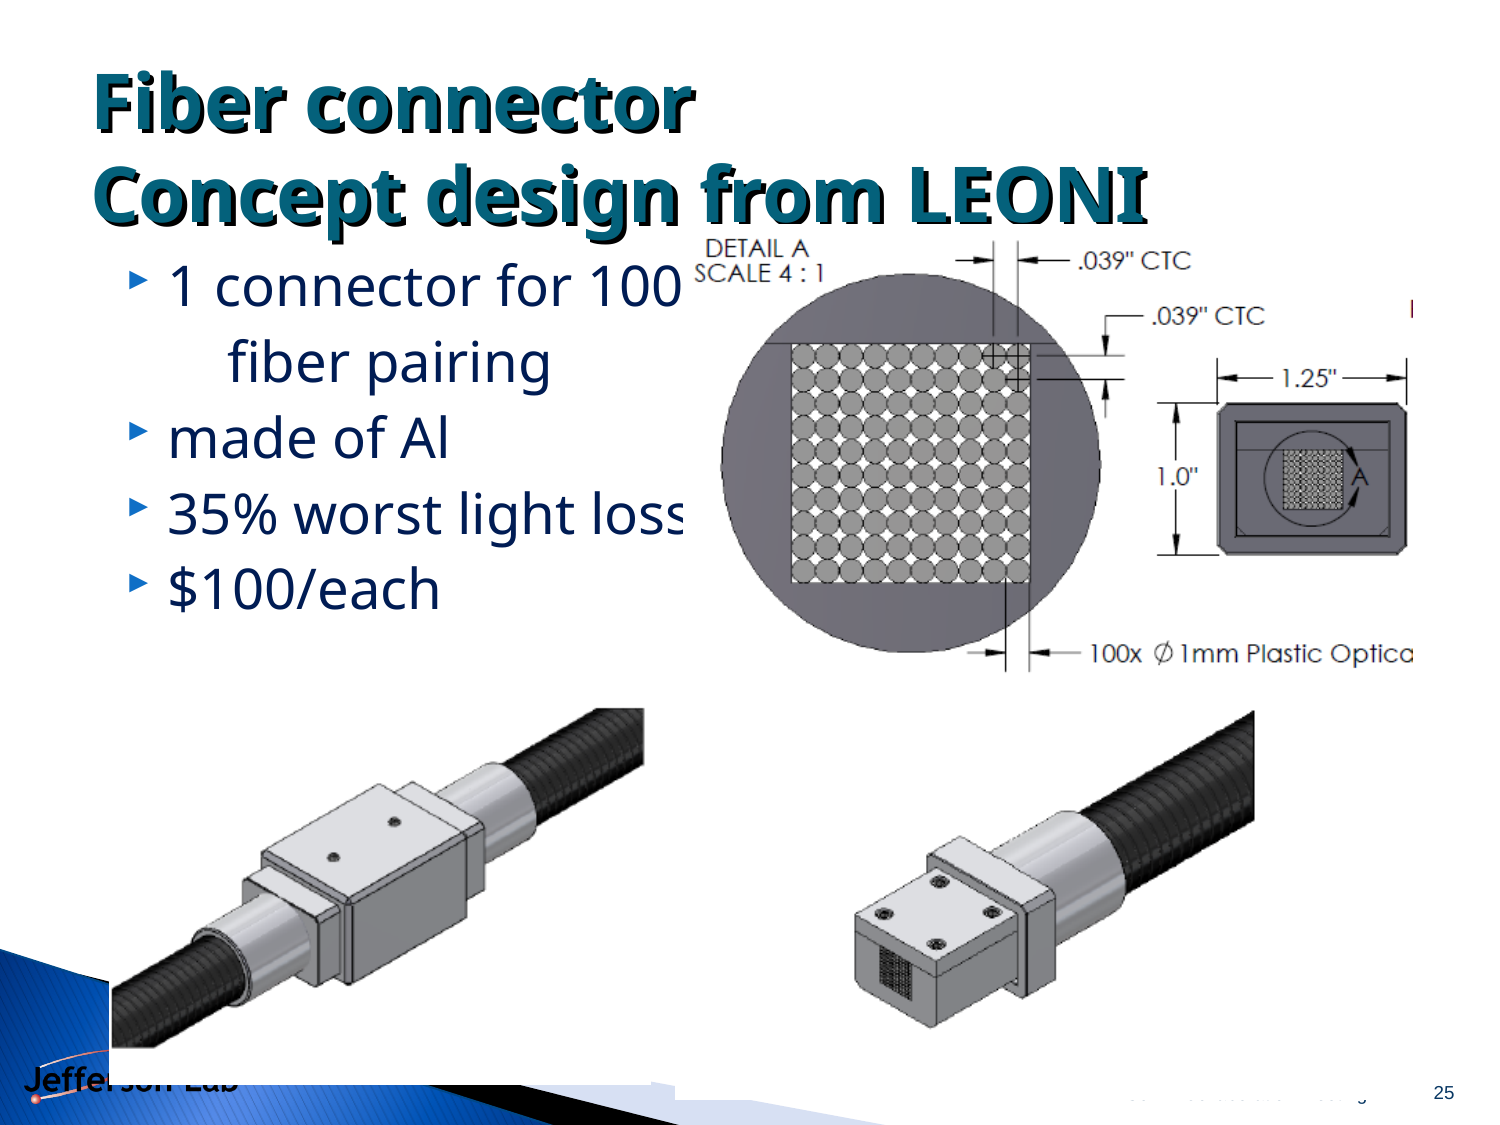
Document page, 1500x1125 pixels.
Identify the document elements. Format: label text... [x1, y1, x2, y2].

text_box 25 [1418, 1051, 1479, 1112]
picture [675, 678, 1422, 1101]
list 1 connector for 100 fiber pairing made of Al 35% worst light loss $100/each [75, 243, 1426, 986]
picture [109, 699, 651, 1085]
title Fiber connector Concept design from LEONI [75, 45, 1426, 233]
text_box SoLID Collaboration Meeting [1074, 1101, 1418, 1112]
picture [683, 224, 1413, 676]
